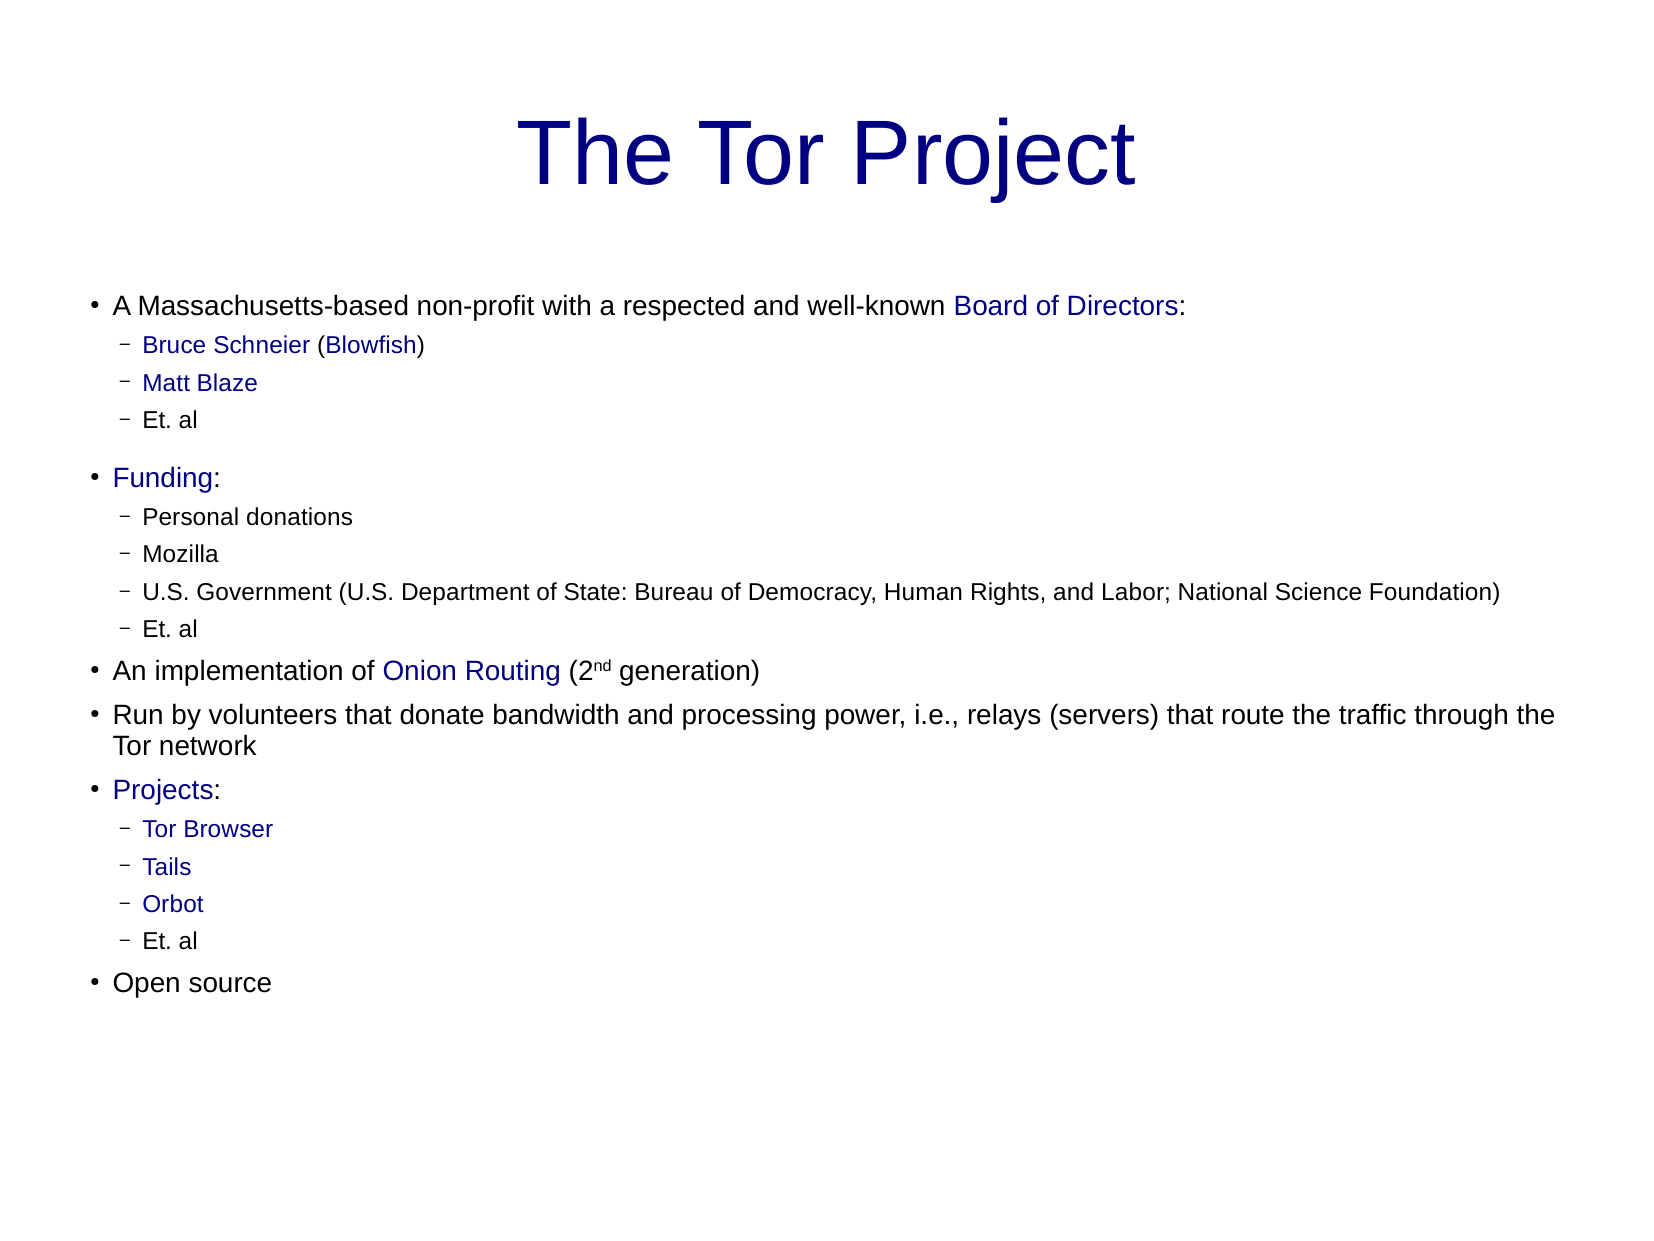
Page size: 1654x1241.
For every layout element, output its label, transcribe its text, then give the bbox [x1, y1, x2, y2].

title The Tor Project [82, 49, 1571, 257]
list A Massachusetts-based non-profit with a respected and well-known Board of Directors: Bruce Schneier (Blowfish) Matt Blaze Et. al Funding: Personal donations Mozilla U.S. Government (U.S. Department of State: Bureau of Democracy, Human Rights, and Labor; National Science Foundation) Et. al An implementation of Onion Routing (2nd generation) Run by volunteers that donate bandwidth and processing power, i.e., relays (servers) that route the traffic through the Tor network Projects: Tor Browser Tails Orbot Et. al Open source [82, 290, 1571, 1010]
